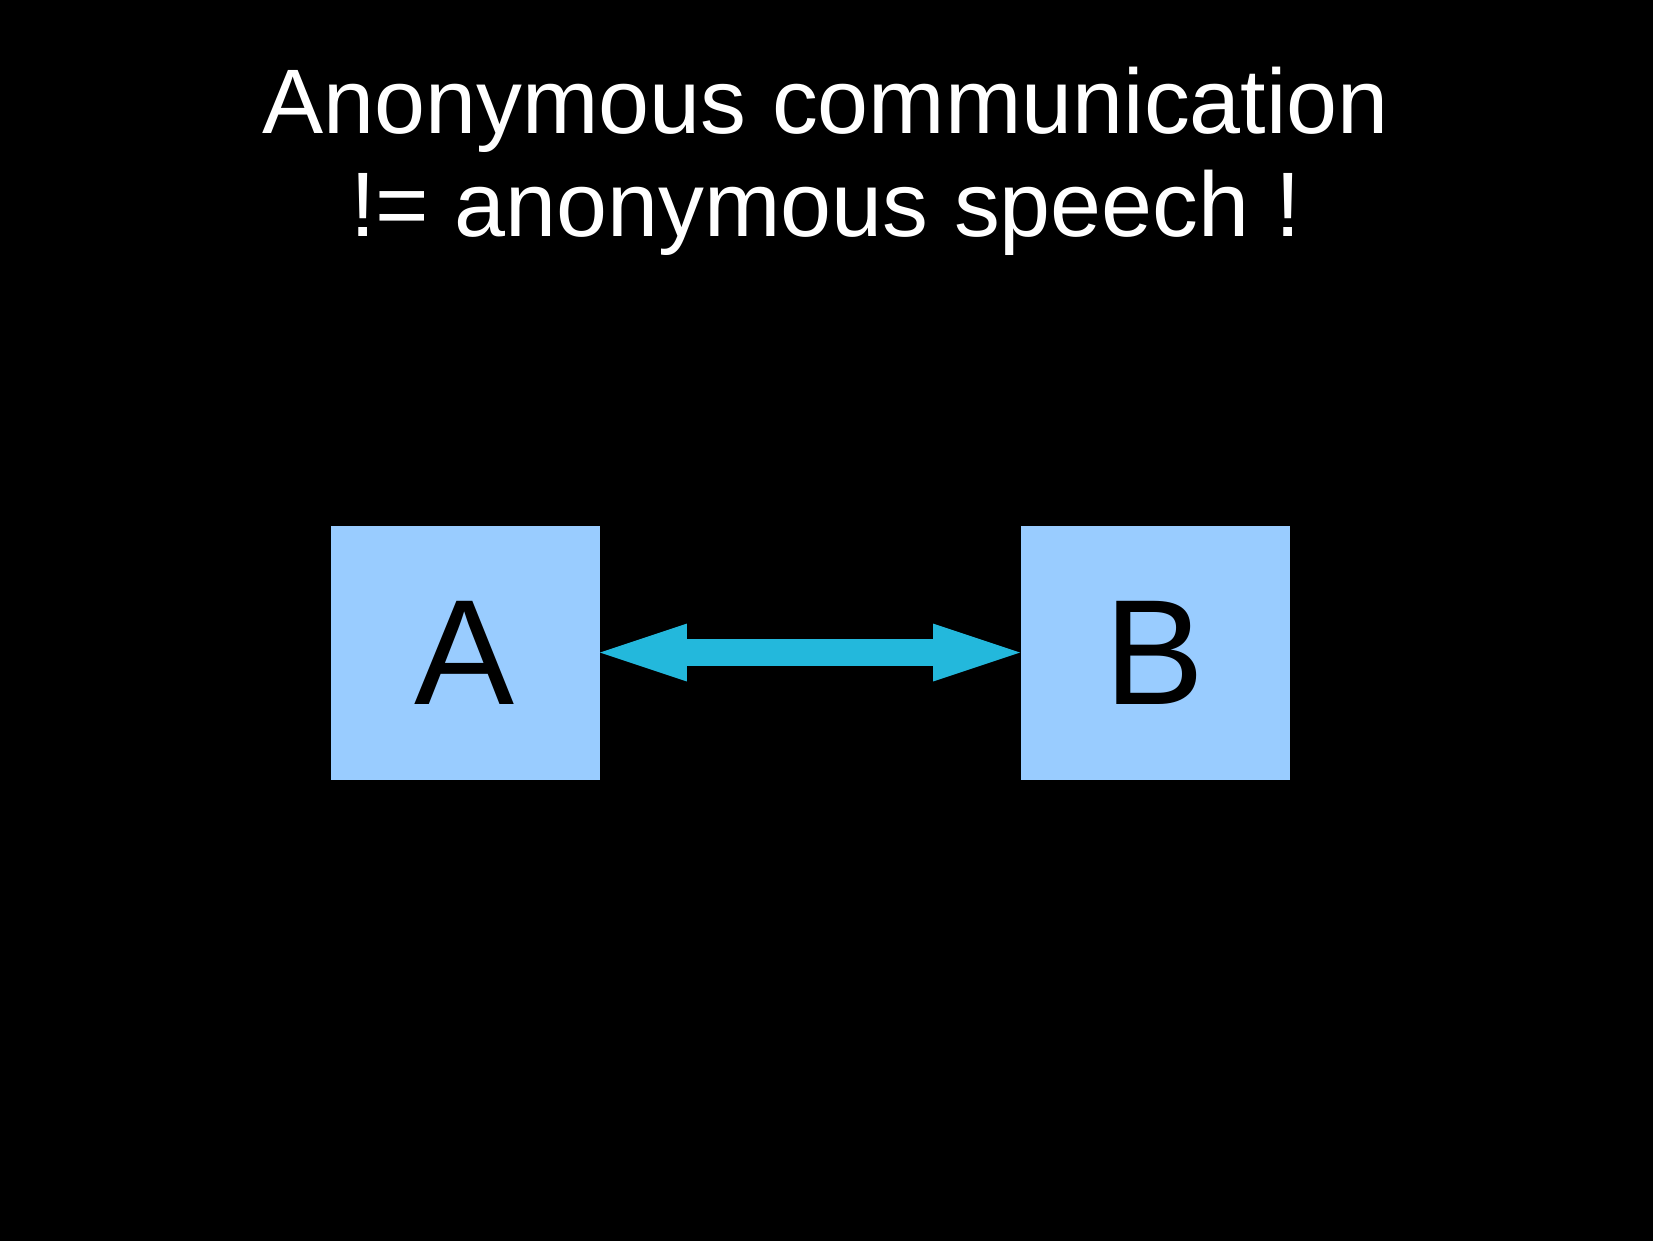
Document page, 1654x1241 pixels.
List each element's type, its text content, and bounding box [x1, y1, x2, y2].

text_box A [330, 525, 601, 781]
title Anonymous communication != anonymous speech ! [82, 49, 1571, 257]
text_box B [1020, 525, 1291, 781]
